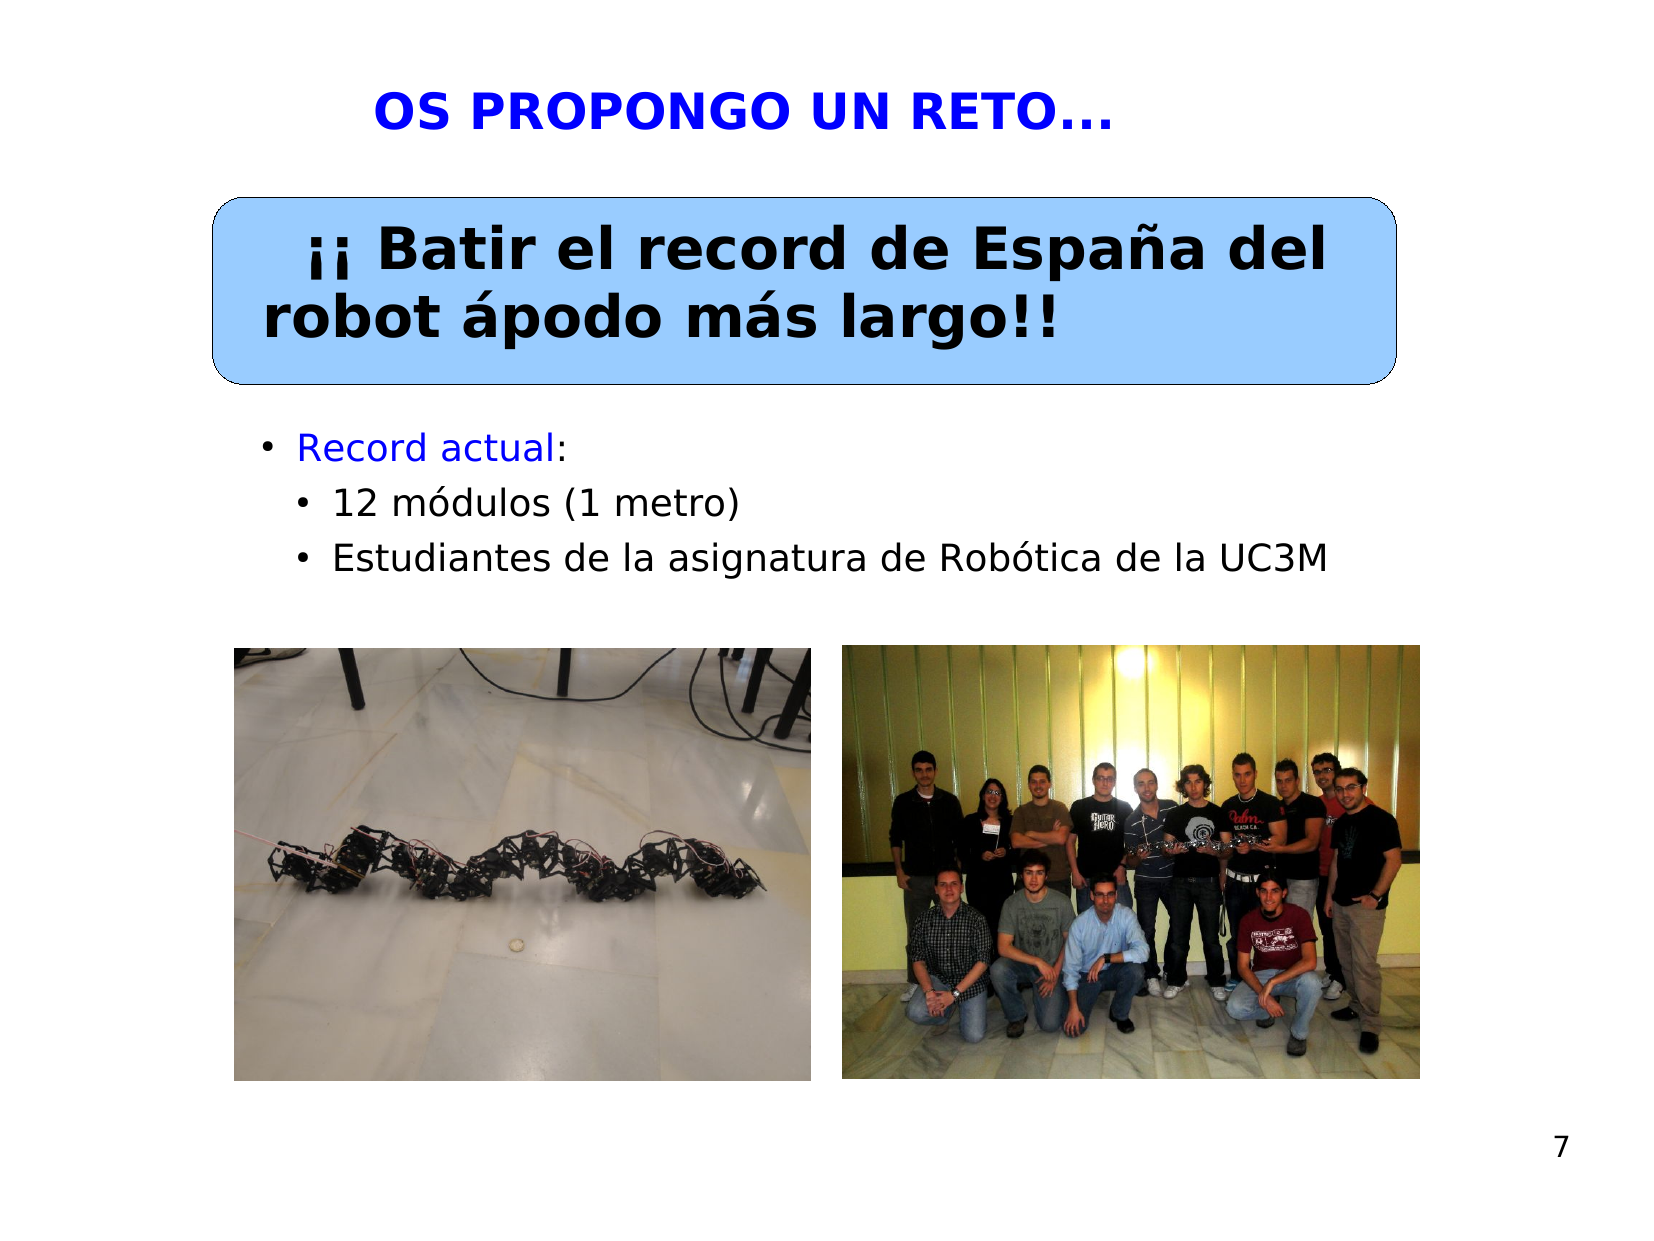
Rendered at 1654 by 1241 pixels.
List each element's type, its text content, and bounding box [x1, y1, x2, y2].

picture [842, 645, 1420, 1079]
text_box Record actual: 12 módulos (1 metro) Estudiantes de la asignatura de Robótica de la UC3M [210, 418, 1411, 588]
text_box ¡¡ Batir el record de España del robot ápodo más largo!! [247, 208, 1391, 359]
text_box [212, 197, 1397, 385]
text_box OS PROPONGO UN RETO... [359, 75, 1131, 149]
picture [234, 648, 811, 1081]
